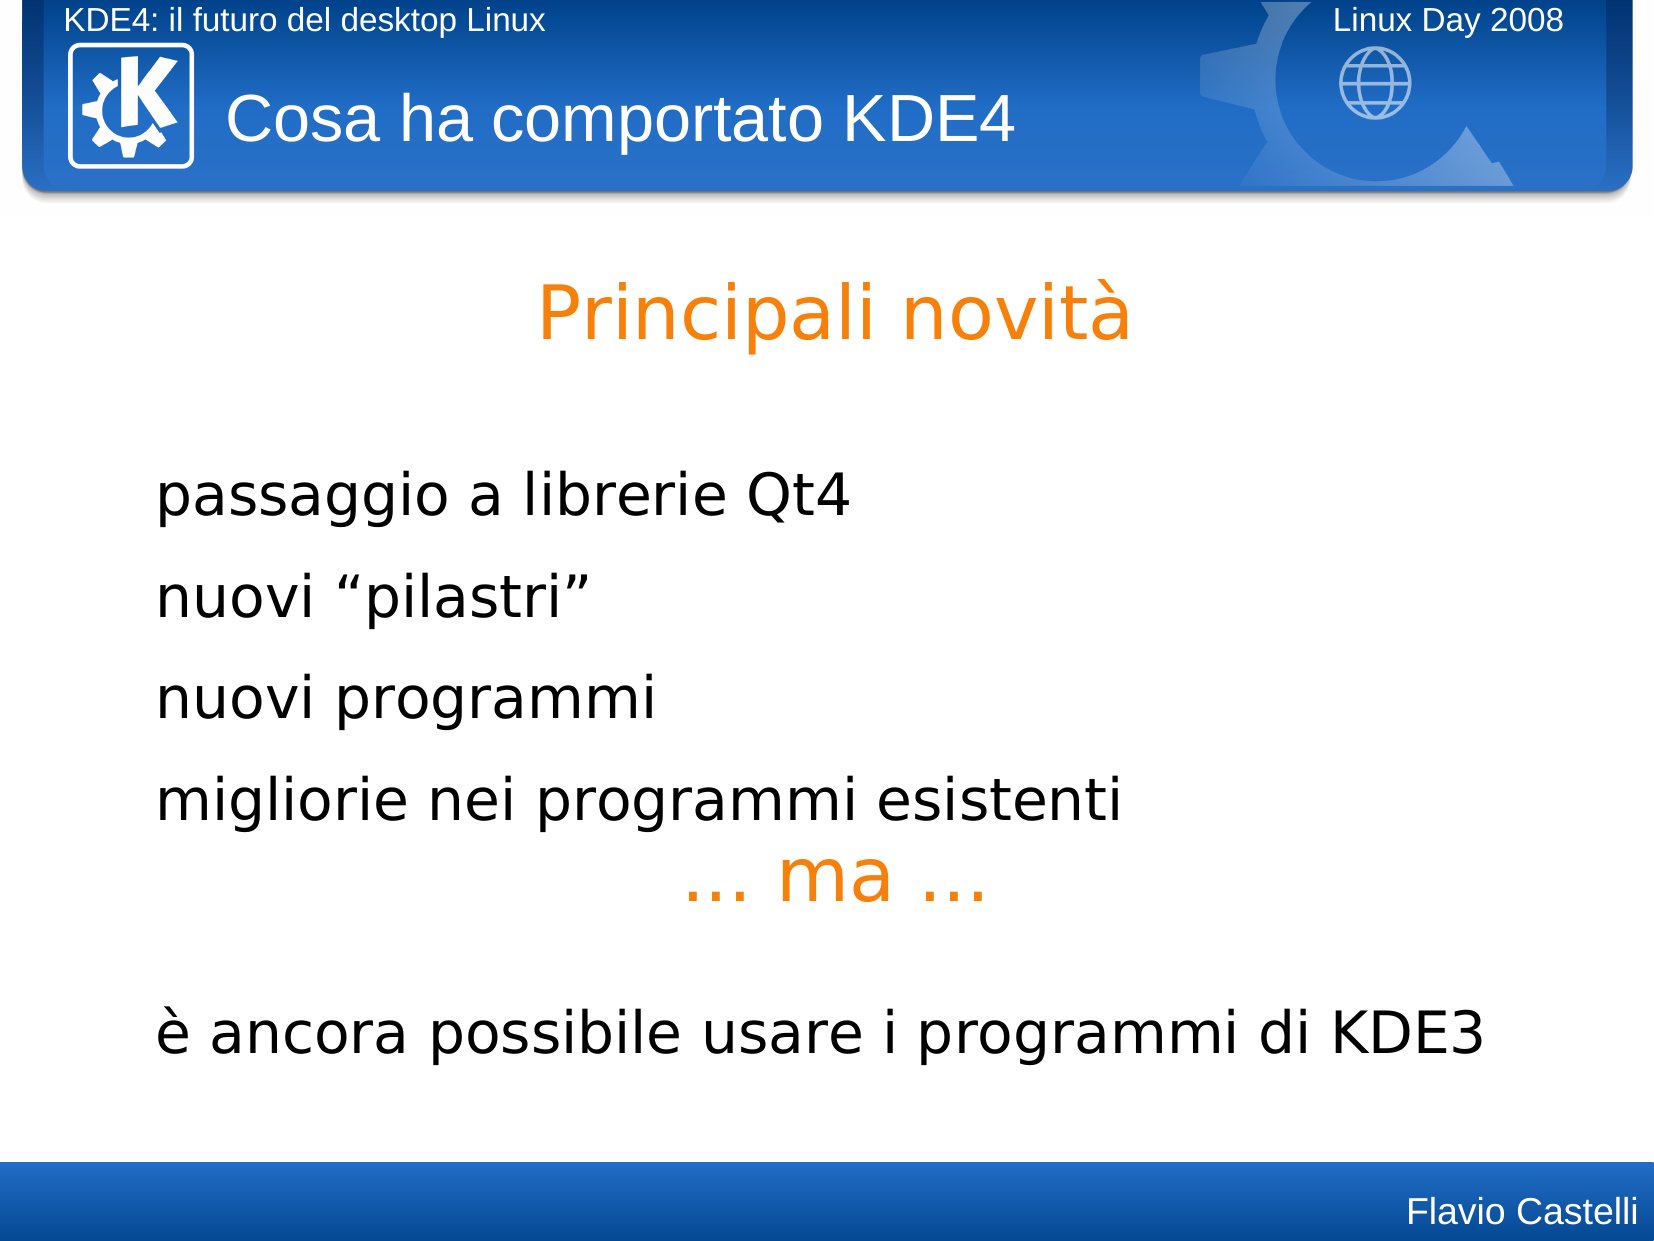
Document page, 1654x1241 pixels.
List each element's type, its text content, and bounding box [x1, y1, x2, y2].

text_box passaggio a librerie Qt4 nuovi “pilastri” nuovi programmi migliorie nei programmi esistenti [95, 420, 1559, 808]
text_box è ancora possibile usare i programmi di KDE3 [95, 957, 1559, 1041]
list Principali novità [82, 284, 1571, 397]
picture [0, 0, 1652, 216]
list ... ma ... [82, 845, 1571, 958]
title Cosa ha comportato KDE4 [225, 49, 1571, 188]
